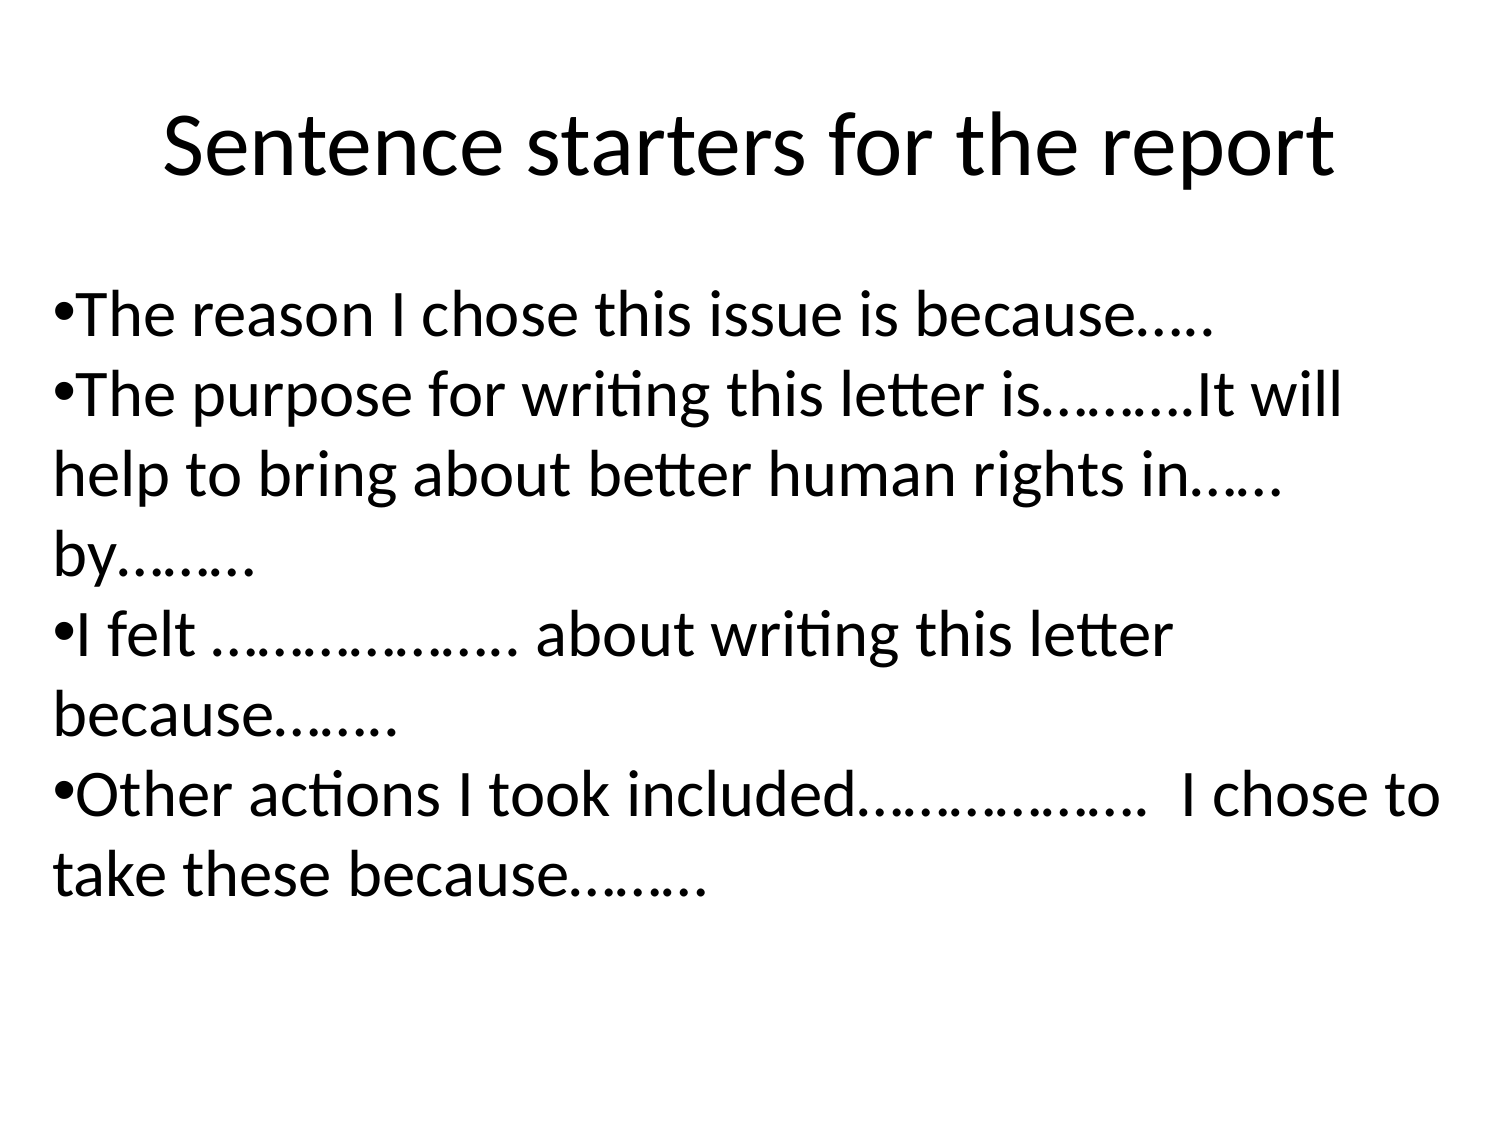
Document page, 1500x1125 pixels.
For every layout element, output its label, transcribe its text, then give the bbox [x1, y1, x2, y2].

text_box Sentence starters for the report [75, 45, 1425, 233]
text_box The reason I chose this issue is because….. The purpose for writing this letter is……….It will help to bring about better human rights in…… by……… I felt ……………….. about writing this letter because…….. Other actions I took included………………. I chose to take these because……… [37, 262, 1463, 1005]
